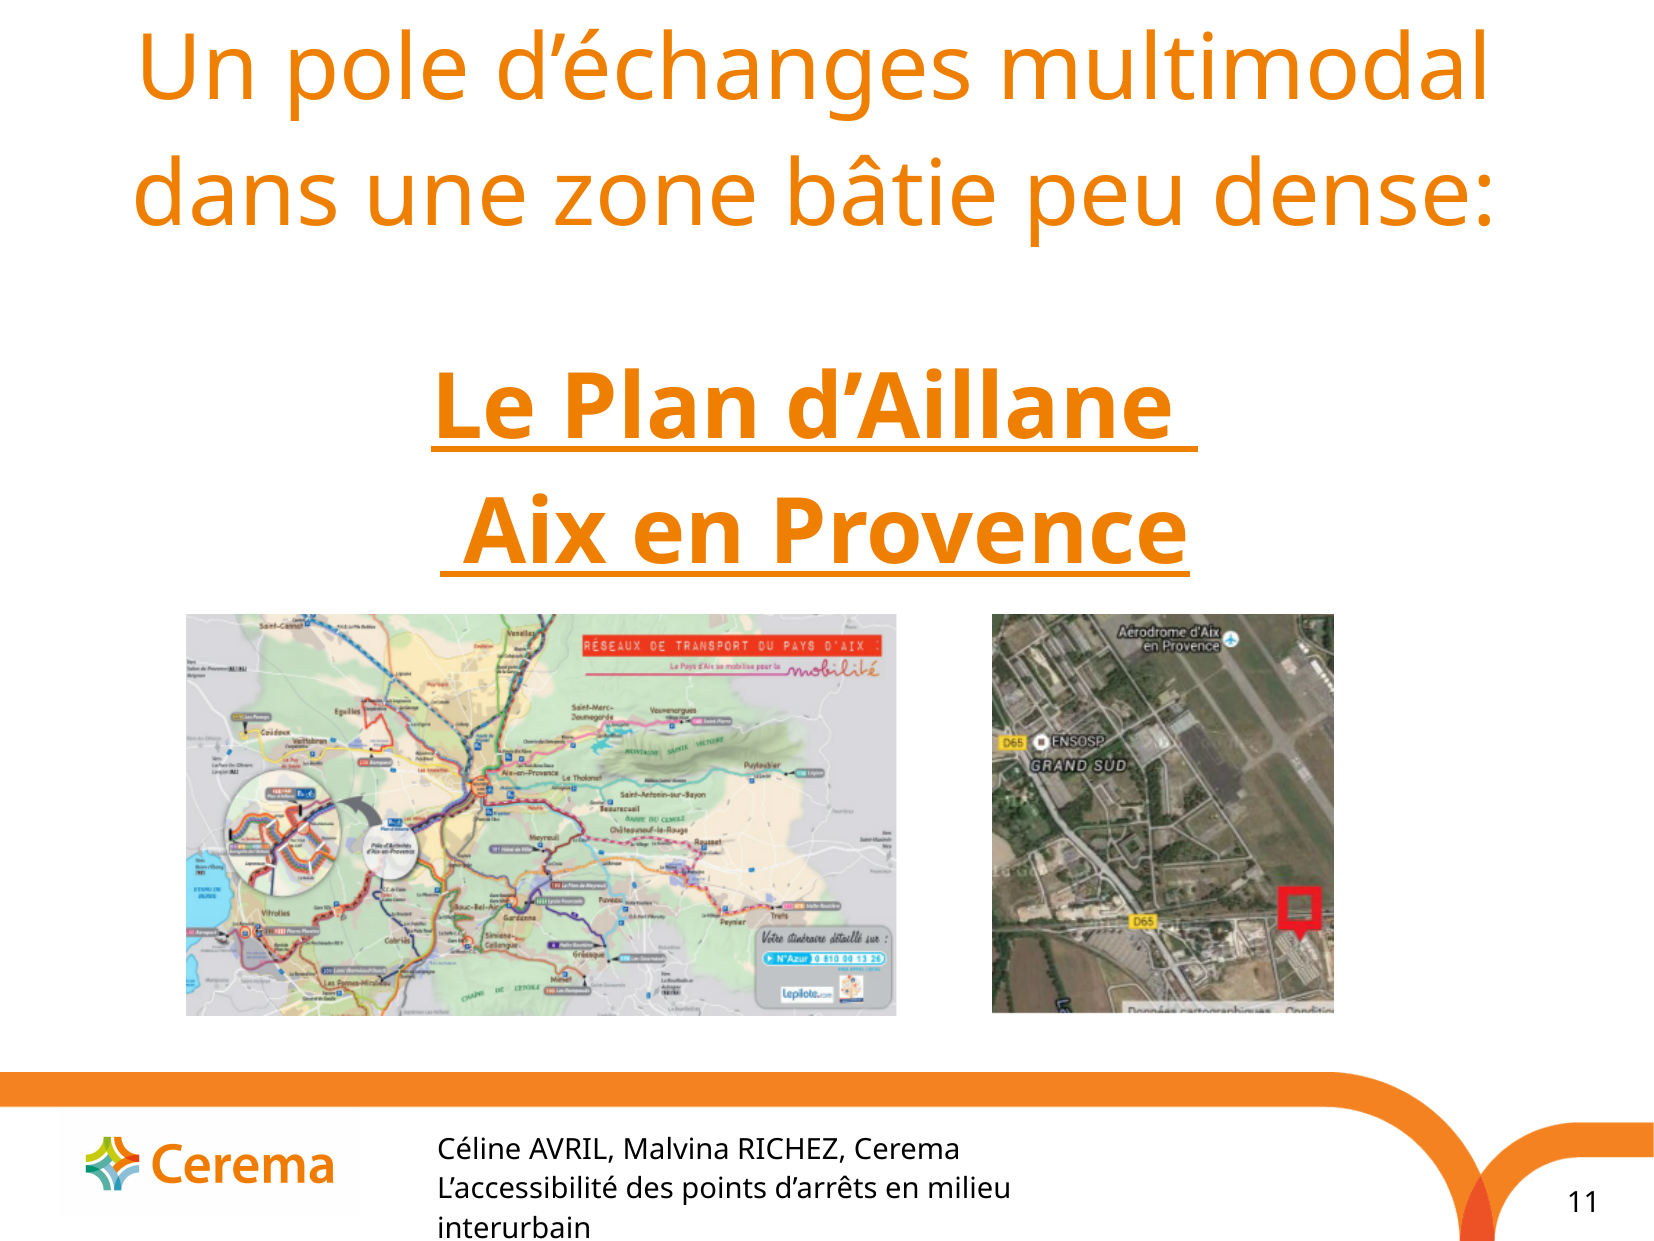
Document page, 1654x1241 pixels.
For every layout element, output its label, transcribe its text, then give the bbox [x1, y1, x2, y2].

title Un pole d’échanges multimodal dans une zone bâtie peu dense: Le Plan d’Aillane Aix en Provence [70, 35, 1559, 558]
picture [186, 614, 898, 1016]
picture [0, 1072, 1654, 1241]
picture [992, 614, 1334, 1019]
